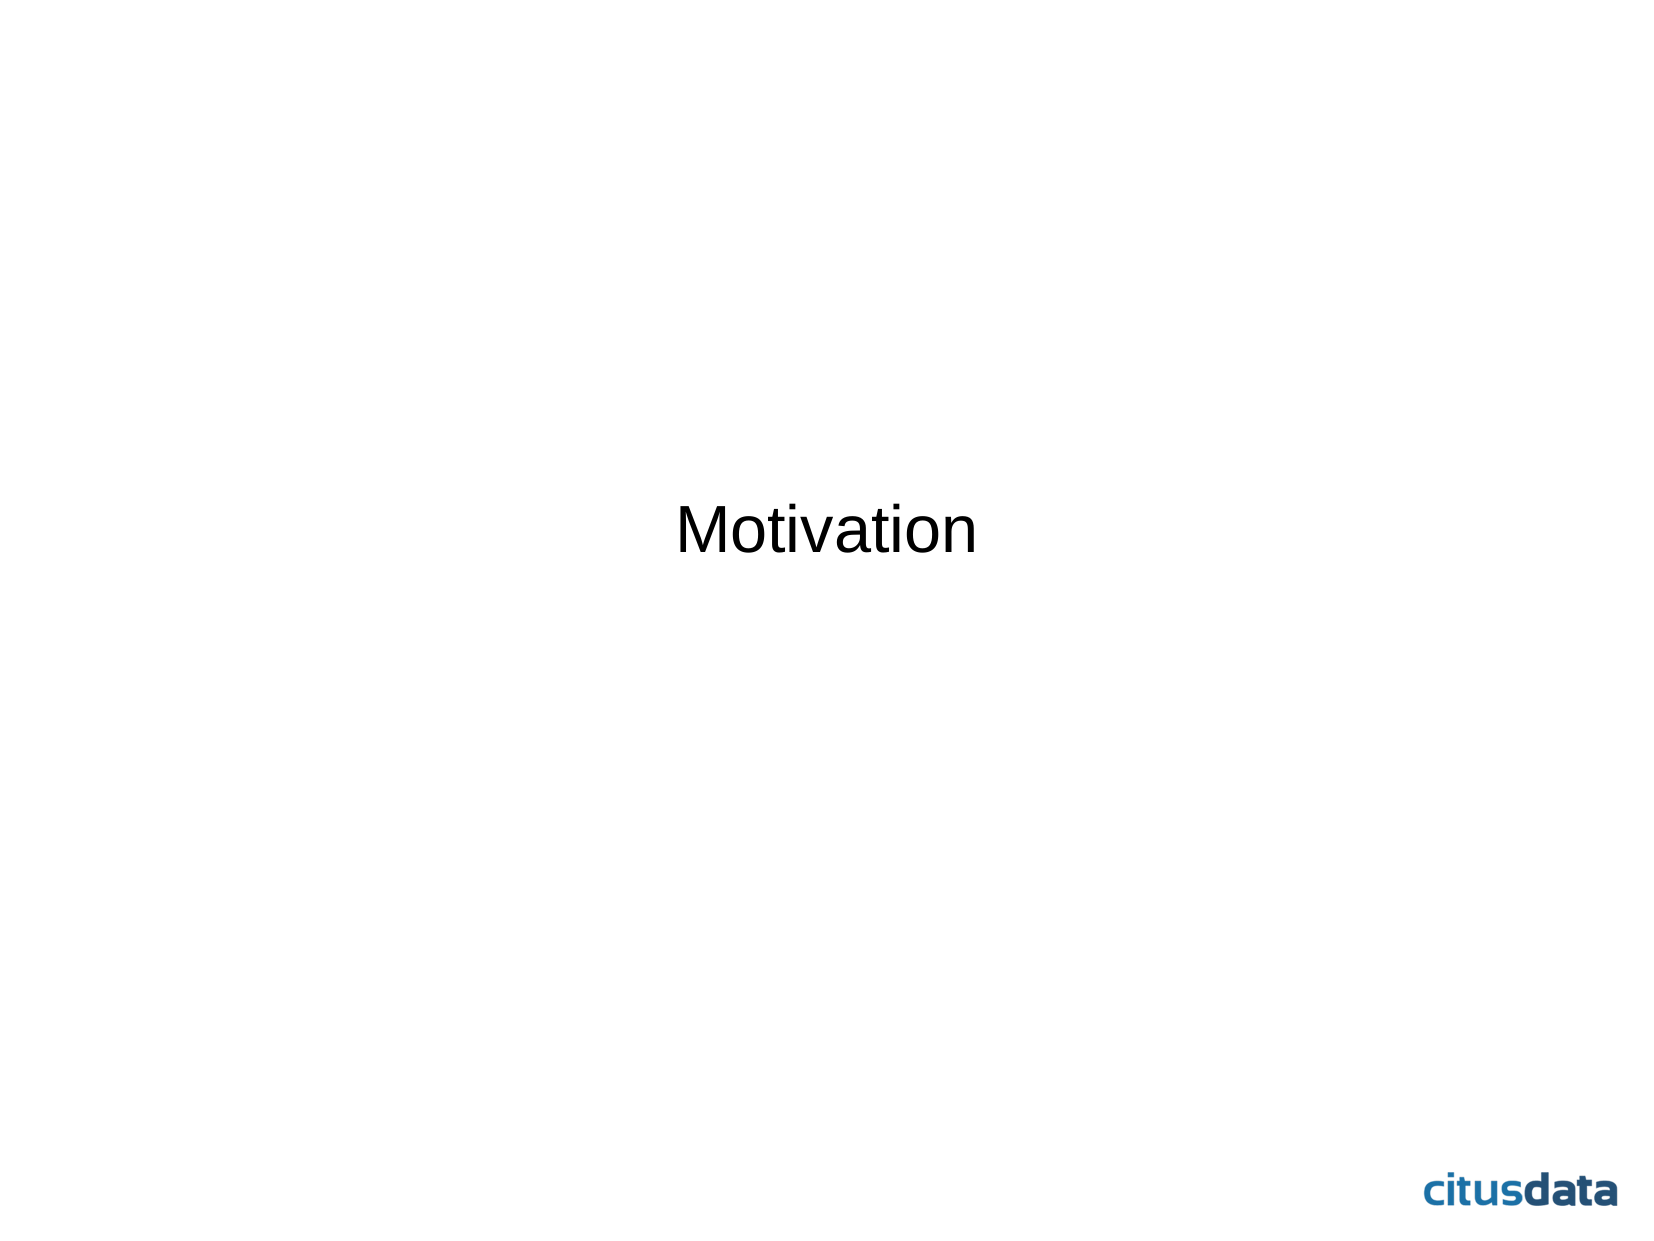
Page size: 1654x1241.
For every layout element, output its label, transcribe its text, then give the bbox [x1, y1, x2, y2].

picture [1420, 1167, 1622, 1209]
subtitle Motivation [82, 49, 1571, 1010]
